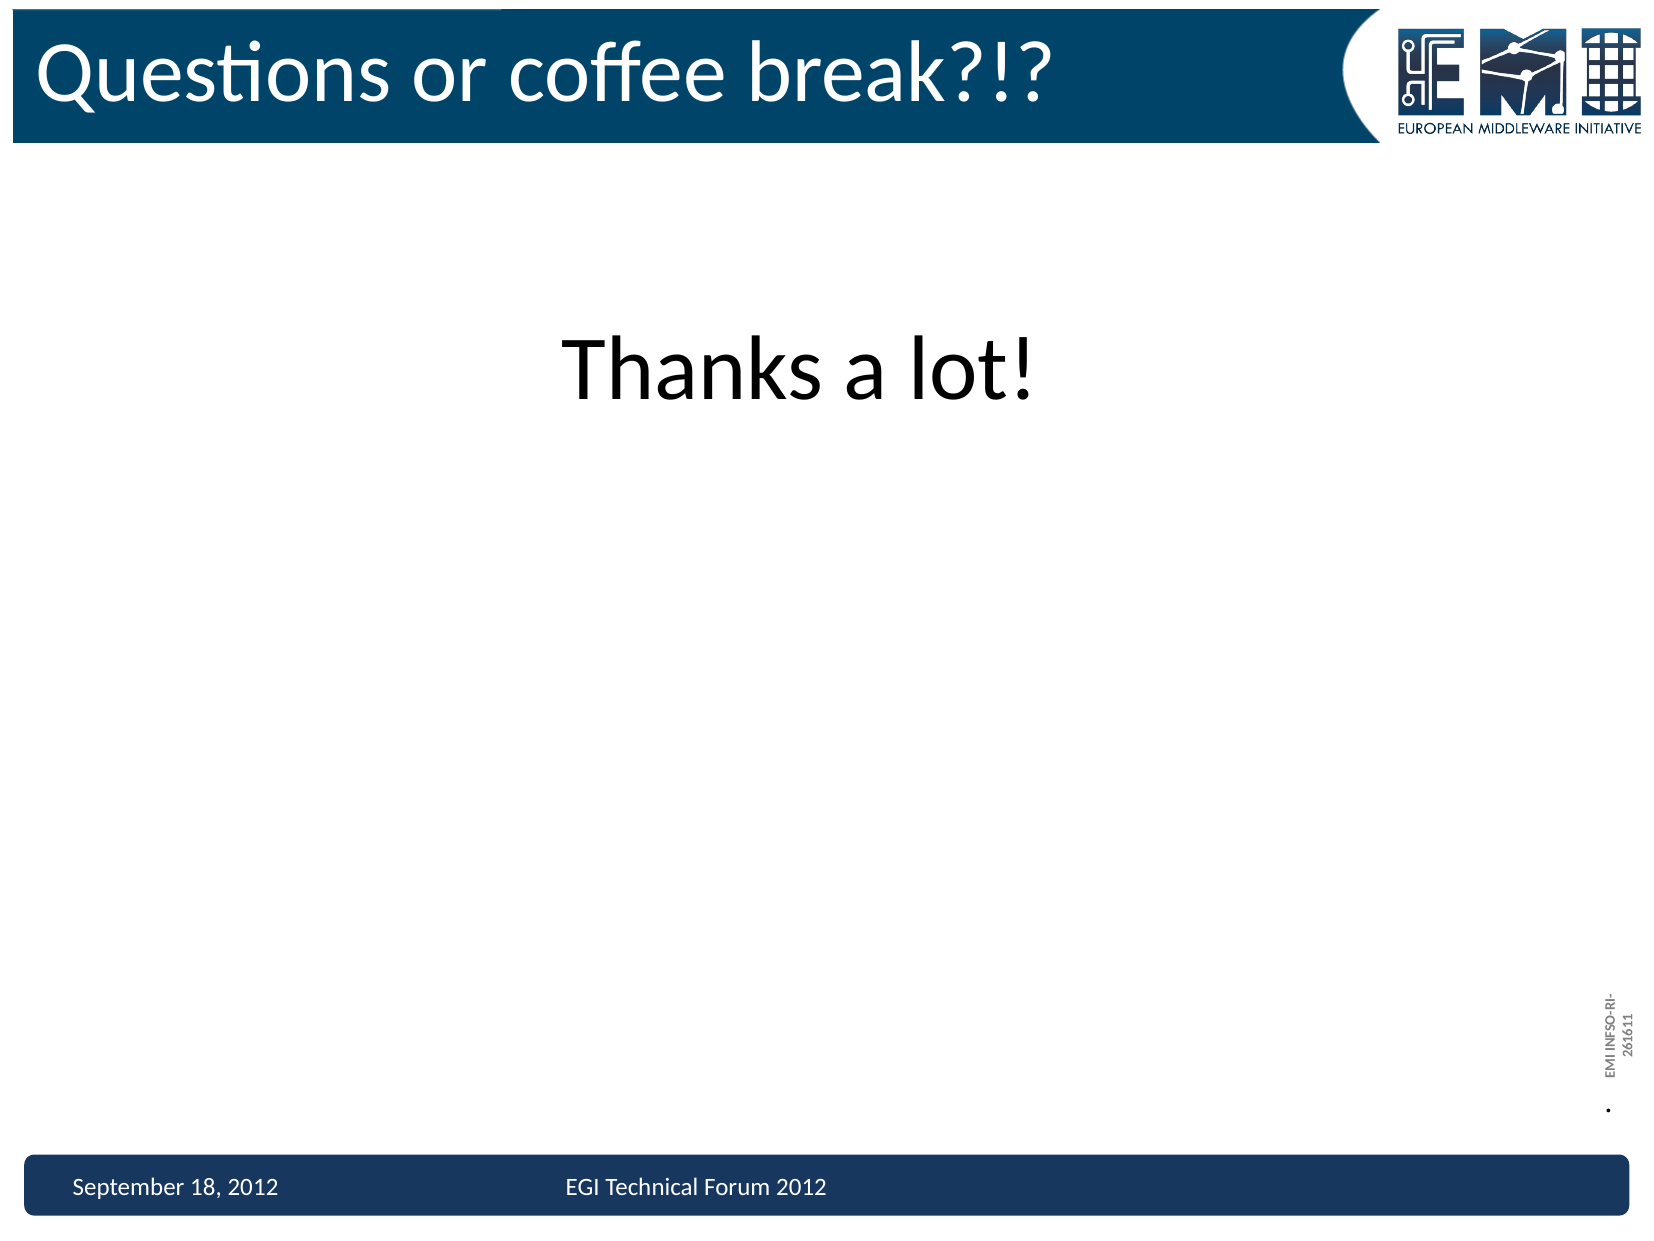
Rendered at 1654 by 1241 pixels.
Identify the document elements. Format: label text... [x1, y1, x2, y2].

title Thanks a lot! [56, 272, 1545, 481]
title Questions or coffee break?!? [15, 0, 1504, 245]
picture [1504, 28, 1641, 134]
